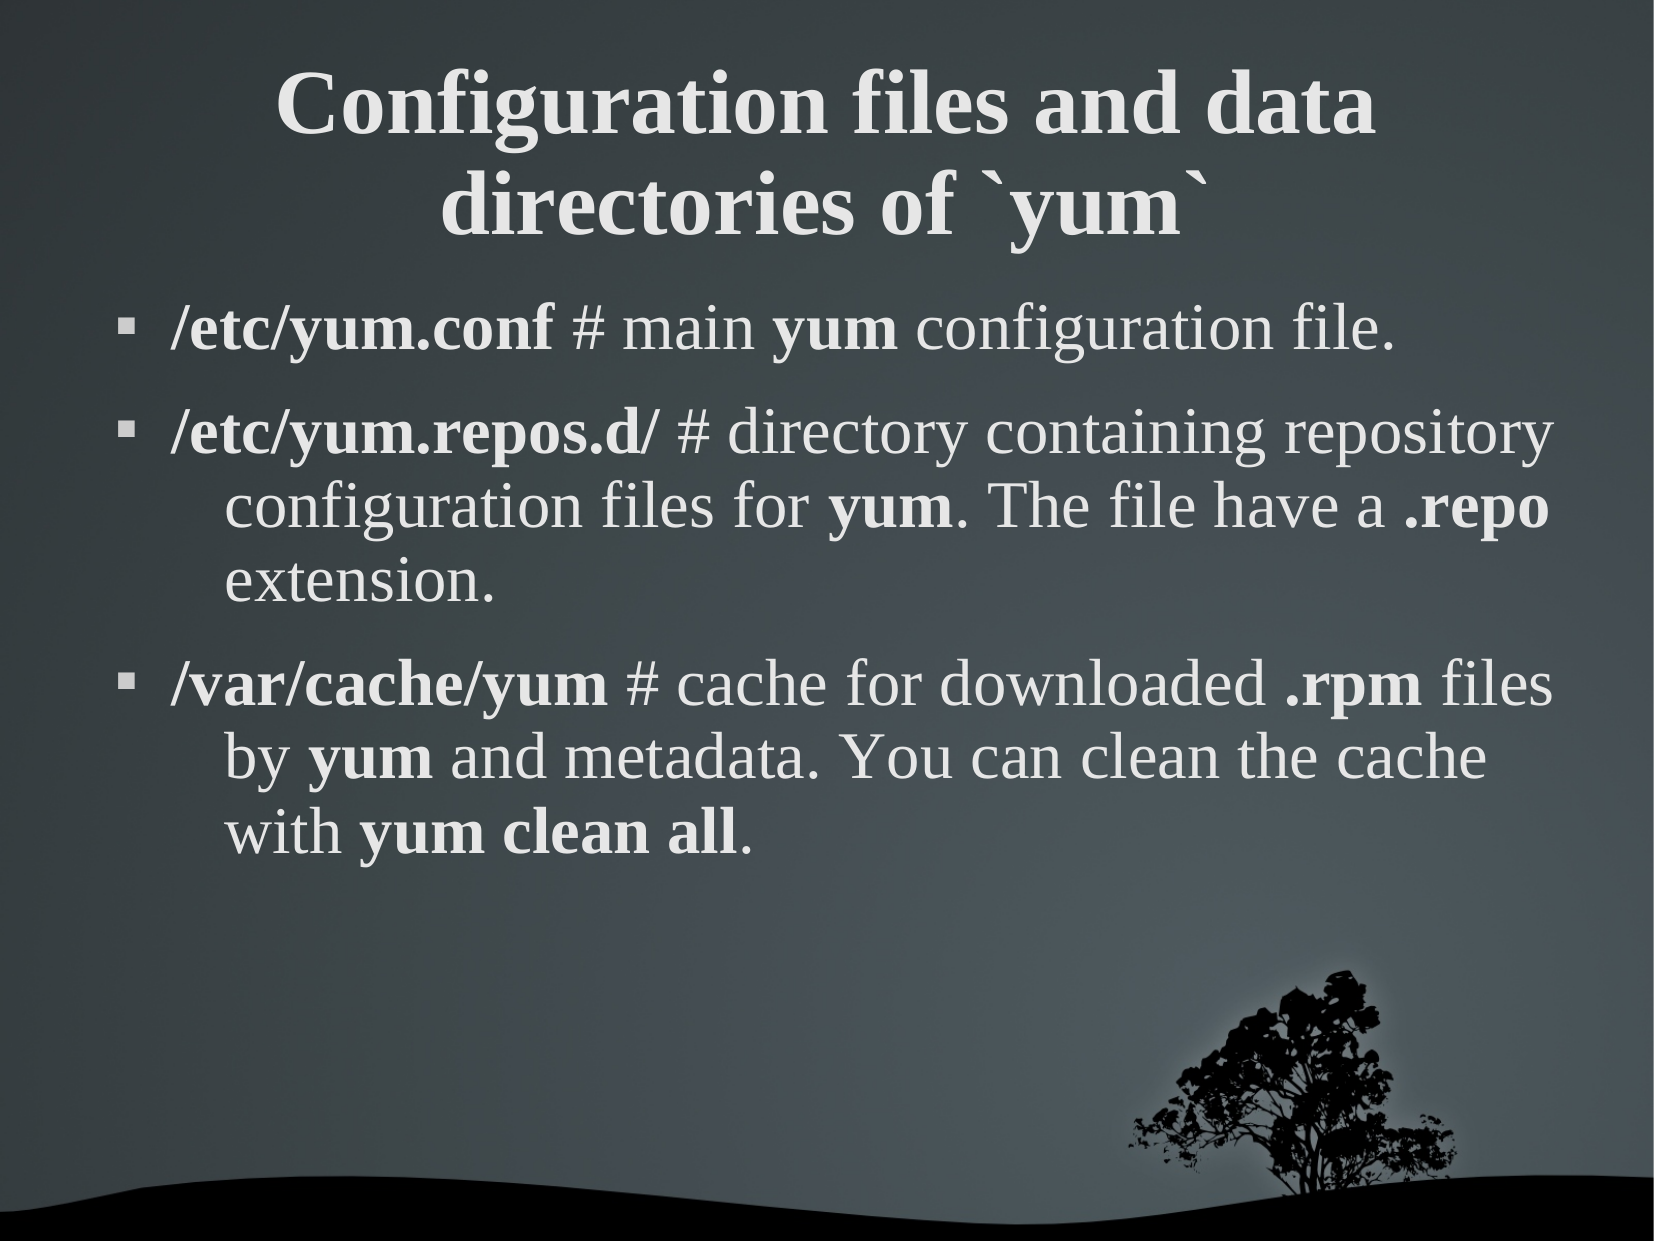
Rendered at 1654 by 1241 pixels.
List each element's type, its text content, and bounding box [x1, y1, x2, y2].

title Configuration files and data directories of `yum` [82, 33, 1571, 273]
picture [0, 0, 1654, 1241]
list /etc/yum.conf # main yum configuration file. /etc/yum.repos.d/ # directory containing repository configuration files for yum. The file have a .repo extension. /var/cache/yum # cache for downloaded .rpm files by yum and metadata. You can clean the cache with yum clean all. [82, 290, 1571, 1109]
